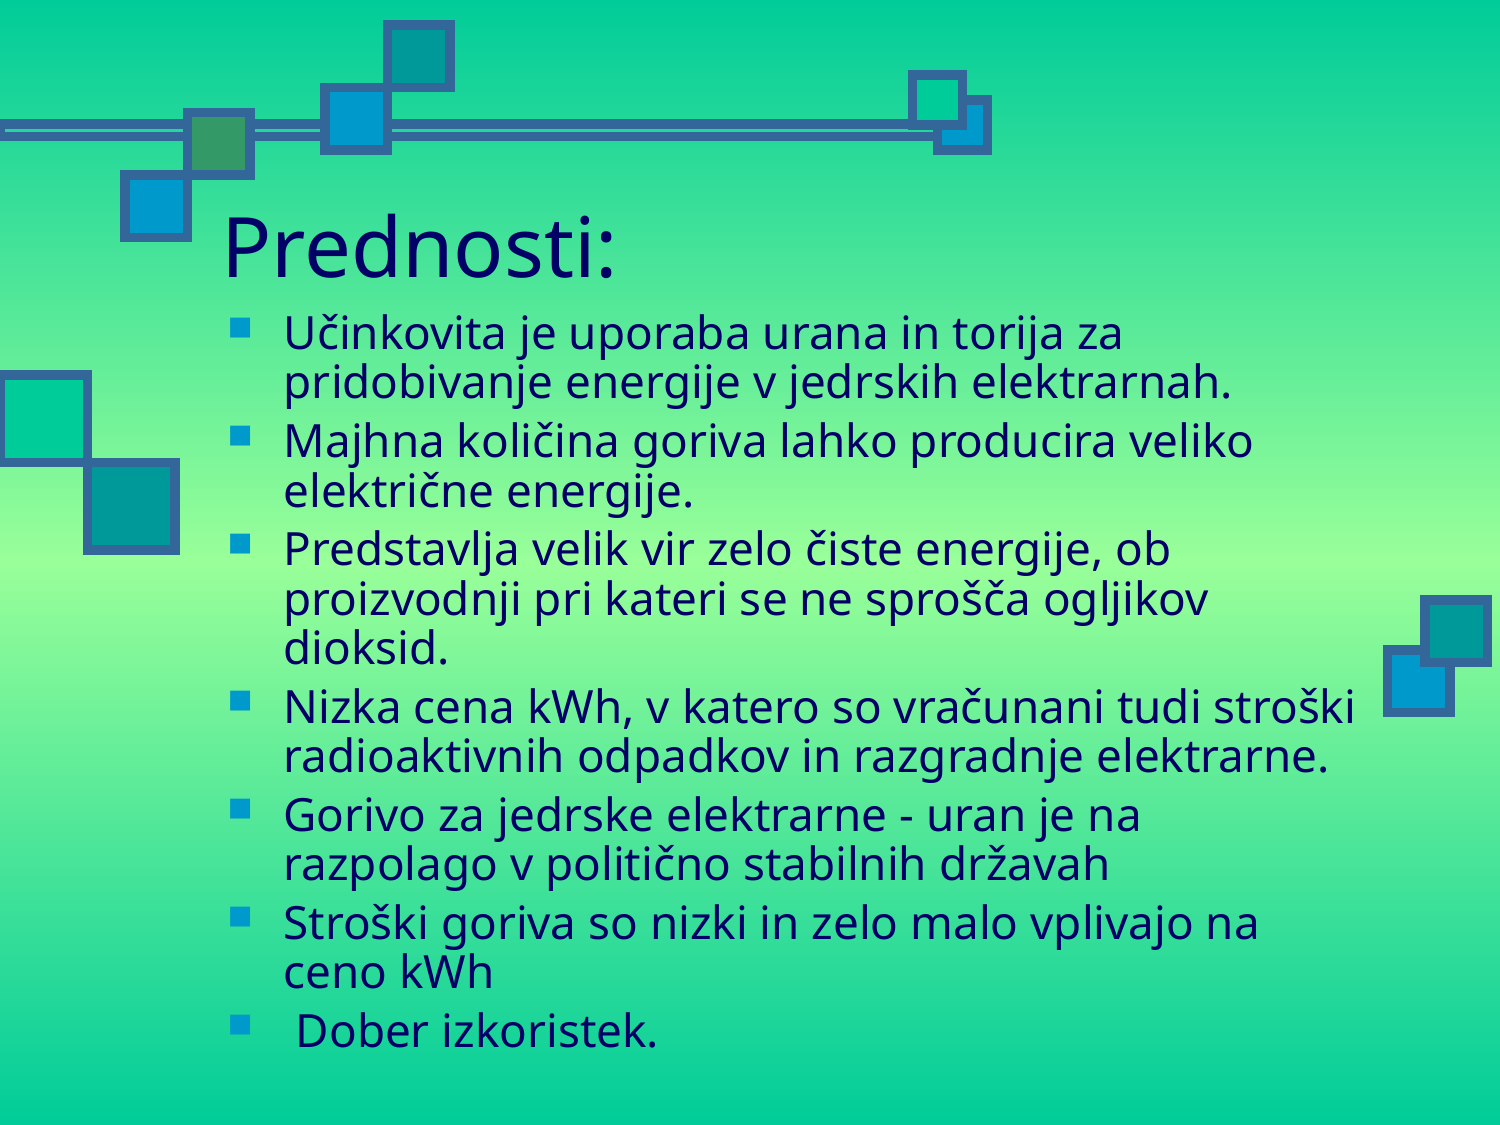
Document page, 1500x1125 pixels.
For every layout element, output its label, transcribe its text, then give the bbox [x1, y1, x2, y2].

list Učinkovita je uporaba urana in torija za pridobivanje energije v jedrskih elektrarnah. Majhna količina goriva lahko producira veliko električne energije. Predstavlja velik vir zelo čiste energije, ob proizvodnji pri kateri se ne sprošča ogljikov dioksid. Nizka cena kWh, v katero so vračunani tudi stroški radioaktivnih odpadkov in razgradnje elektrarne. Gorivo za jedrske elektrarne - uran je na razpolago v politično stabilnih državah Stroški goriva so nizki in zelo malo vplivajo na ceno kWh Dober izkoristek. [212, 302, 1375, 1013]
title Prednosti: [206, 125, 1369, 363]
